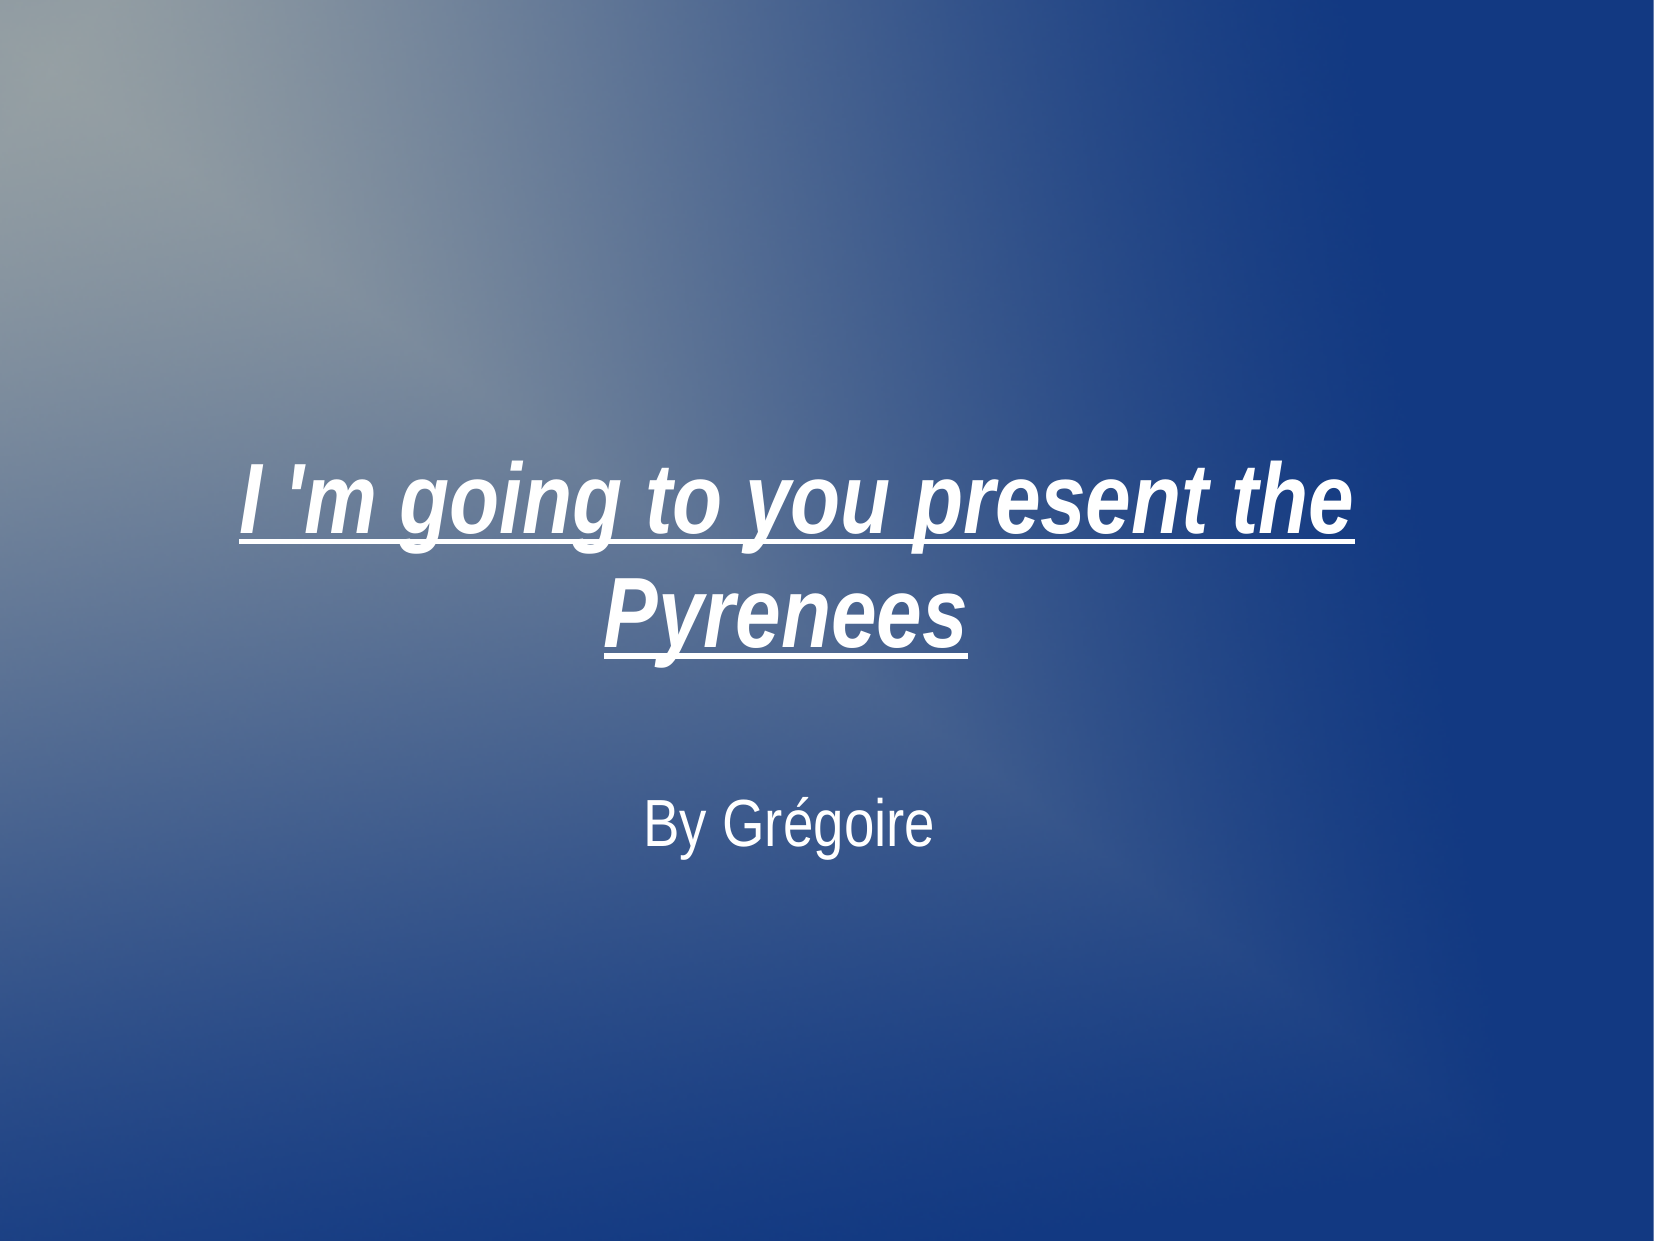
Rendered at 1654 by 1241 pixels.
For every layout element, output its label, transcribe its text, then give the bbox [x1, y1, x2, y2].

picture [0, 0, 1654, 1241]
subtitle I 'm going to you present the Pyrenees By Grégoire [59, 56, 1536, 1182]
